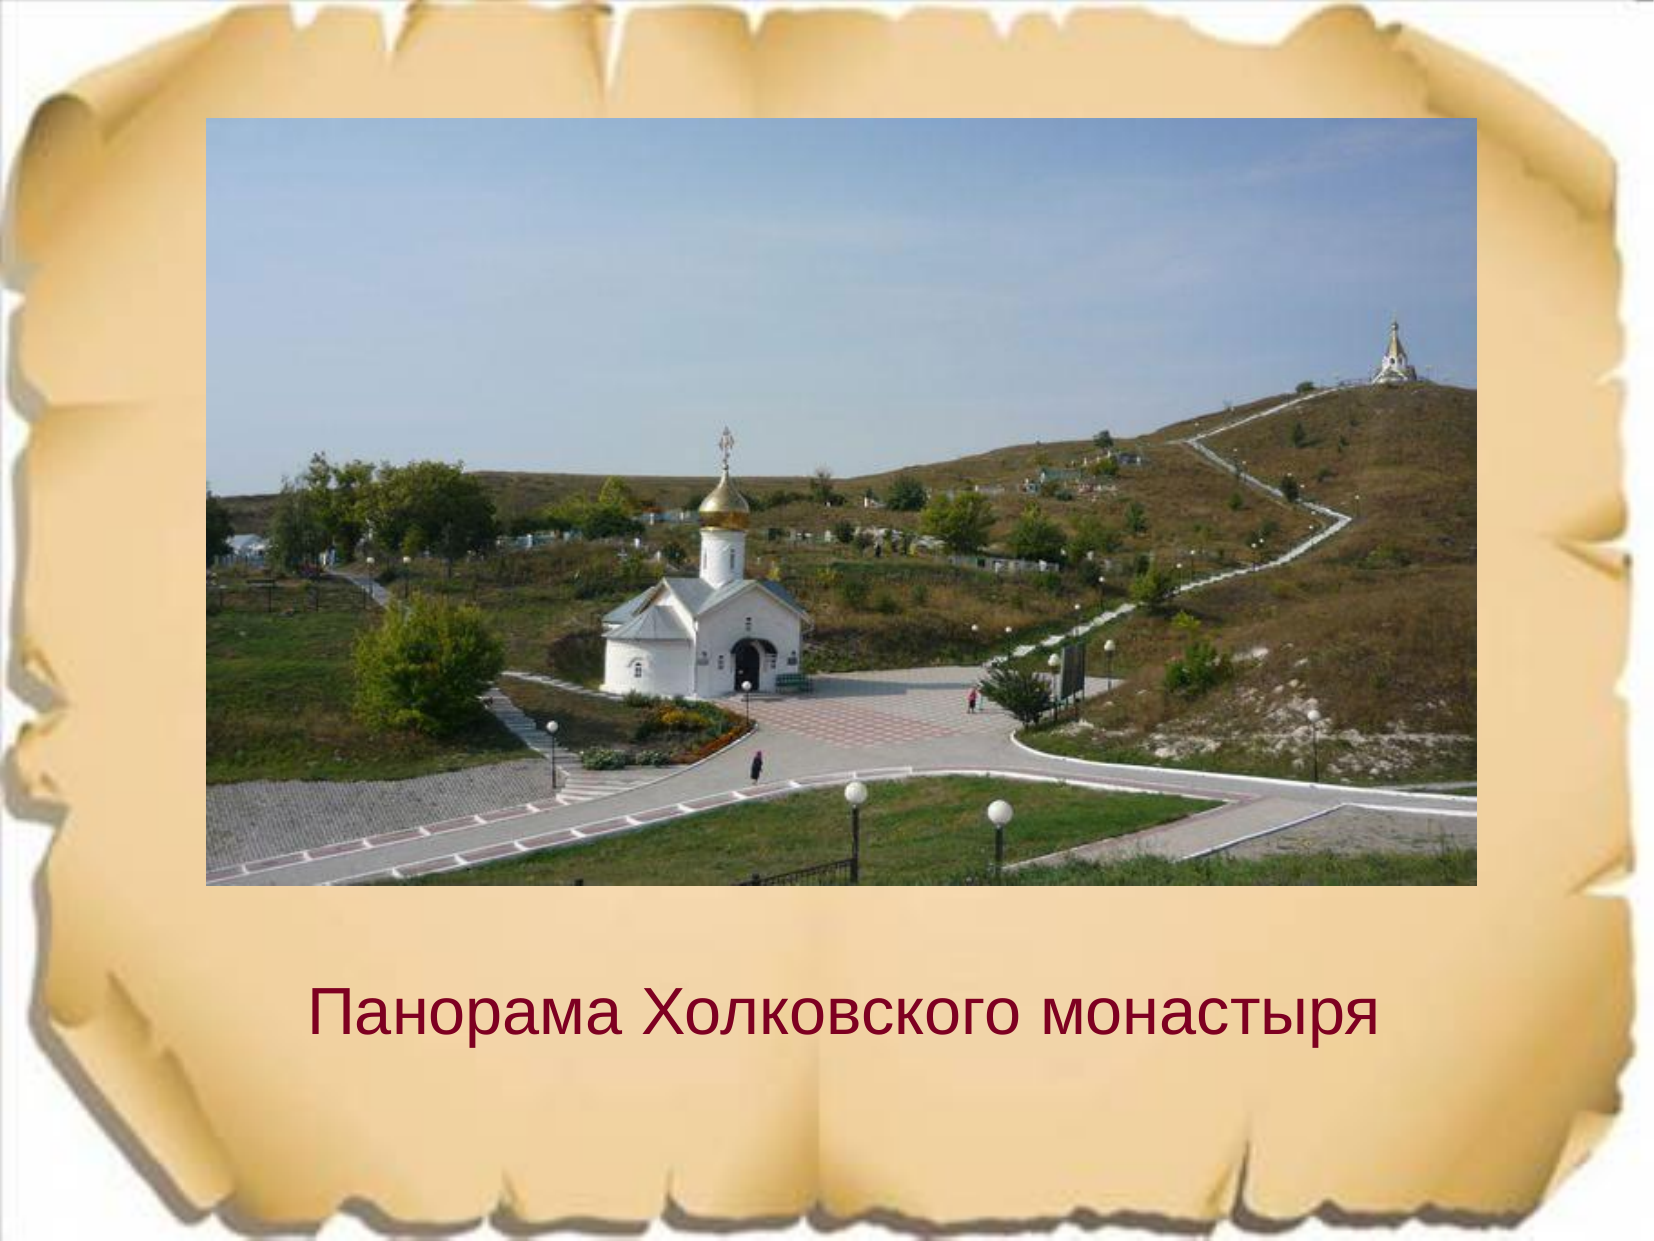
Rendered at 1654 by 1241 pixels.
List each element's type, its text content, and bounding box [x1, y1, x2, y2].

picture [0, 0, 1654, 1241]
list Панорама Холковского монастыря [236, 974, 1477, 1211]
